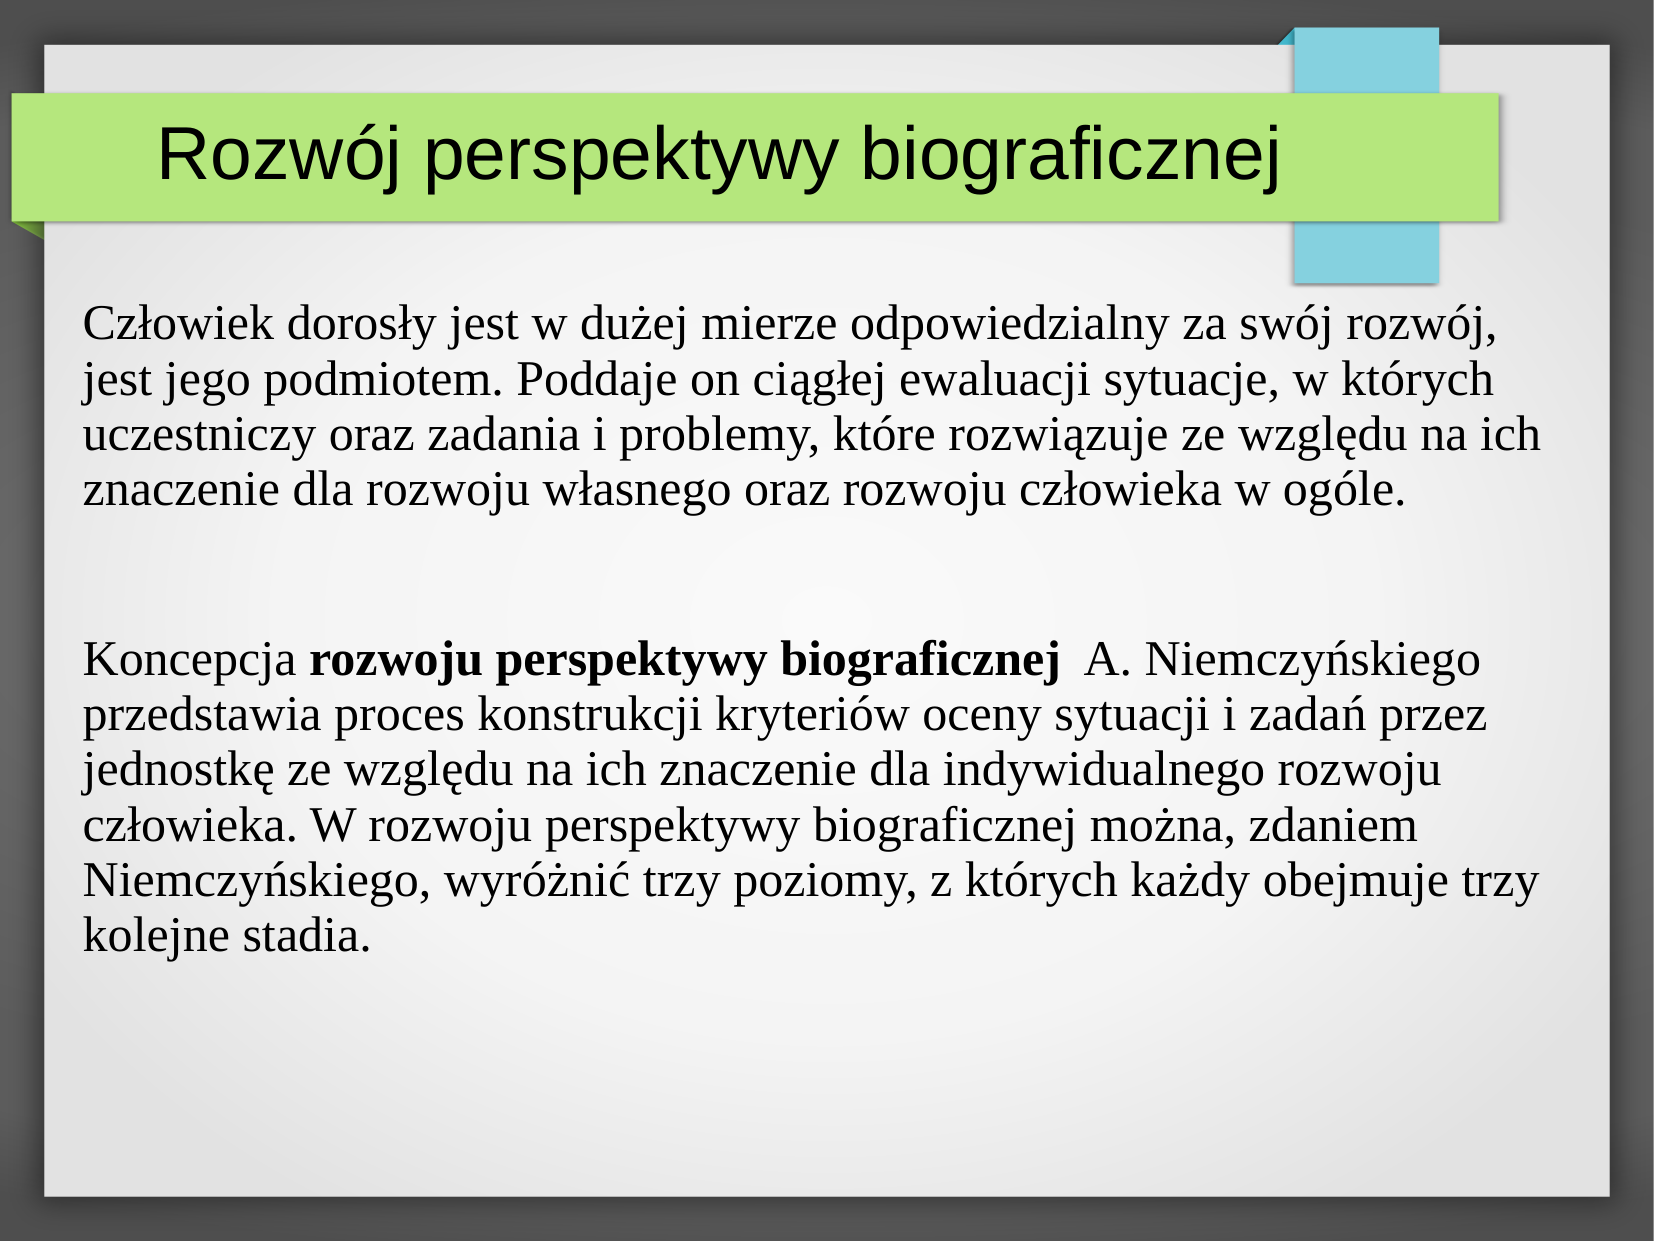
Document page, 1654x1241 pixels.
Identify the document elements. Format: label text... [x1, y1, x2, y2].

title Rozwój perspektywy biograficznej [82, 94, 1465, 213]
list Człowiek dorosły jest w dużej mierze odpowiedzialny za swój rozwój, jest jego podmiotem. Poddaje on ciągłej ewaluacji sytuacje, w których uczestniczy oraz zadania i problemy, które rozwiązuje ze względu na ich znaczenie dla rozwoju własnego oraz rozwoju człowieka w ogóle. Koncepcja rozwoju perspektywy biograficznej A. Niemczyńskiego przedstawia proces konstrukcji kryteriów oceny sytuacji i zadań przez jednostkę ze względu na ich znaczenie dla indywidualnego rozwoju człowieka. W rozwoju perspektywy biograficznej można, zdaniem Niemczyńskiego, wyróżnić trzy poziomy, z których każdy obejmuje trzy kolejne stadia. [82, 295, 1571, 1015]
picture [0, 0, 1654, 1241]
